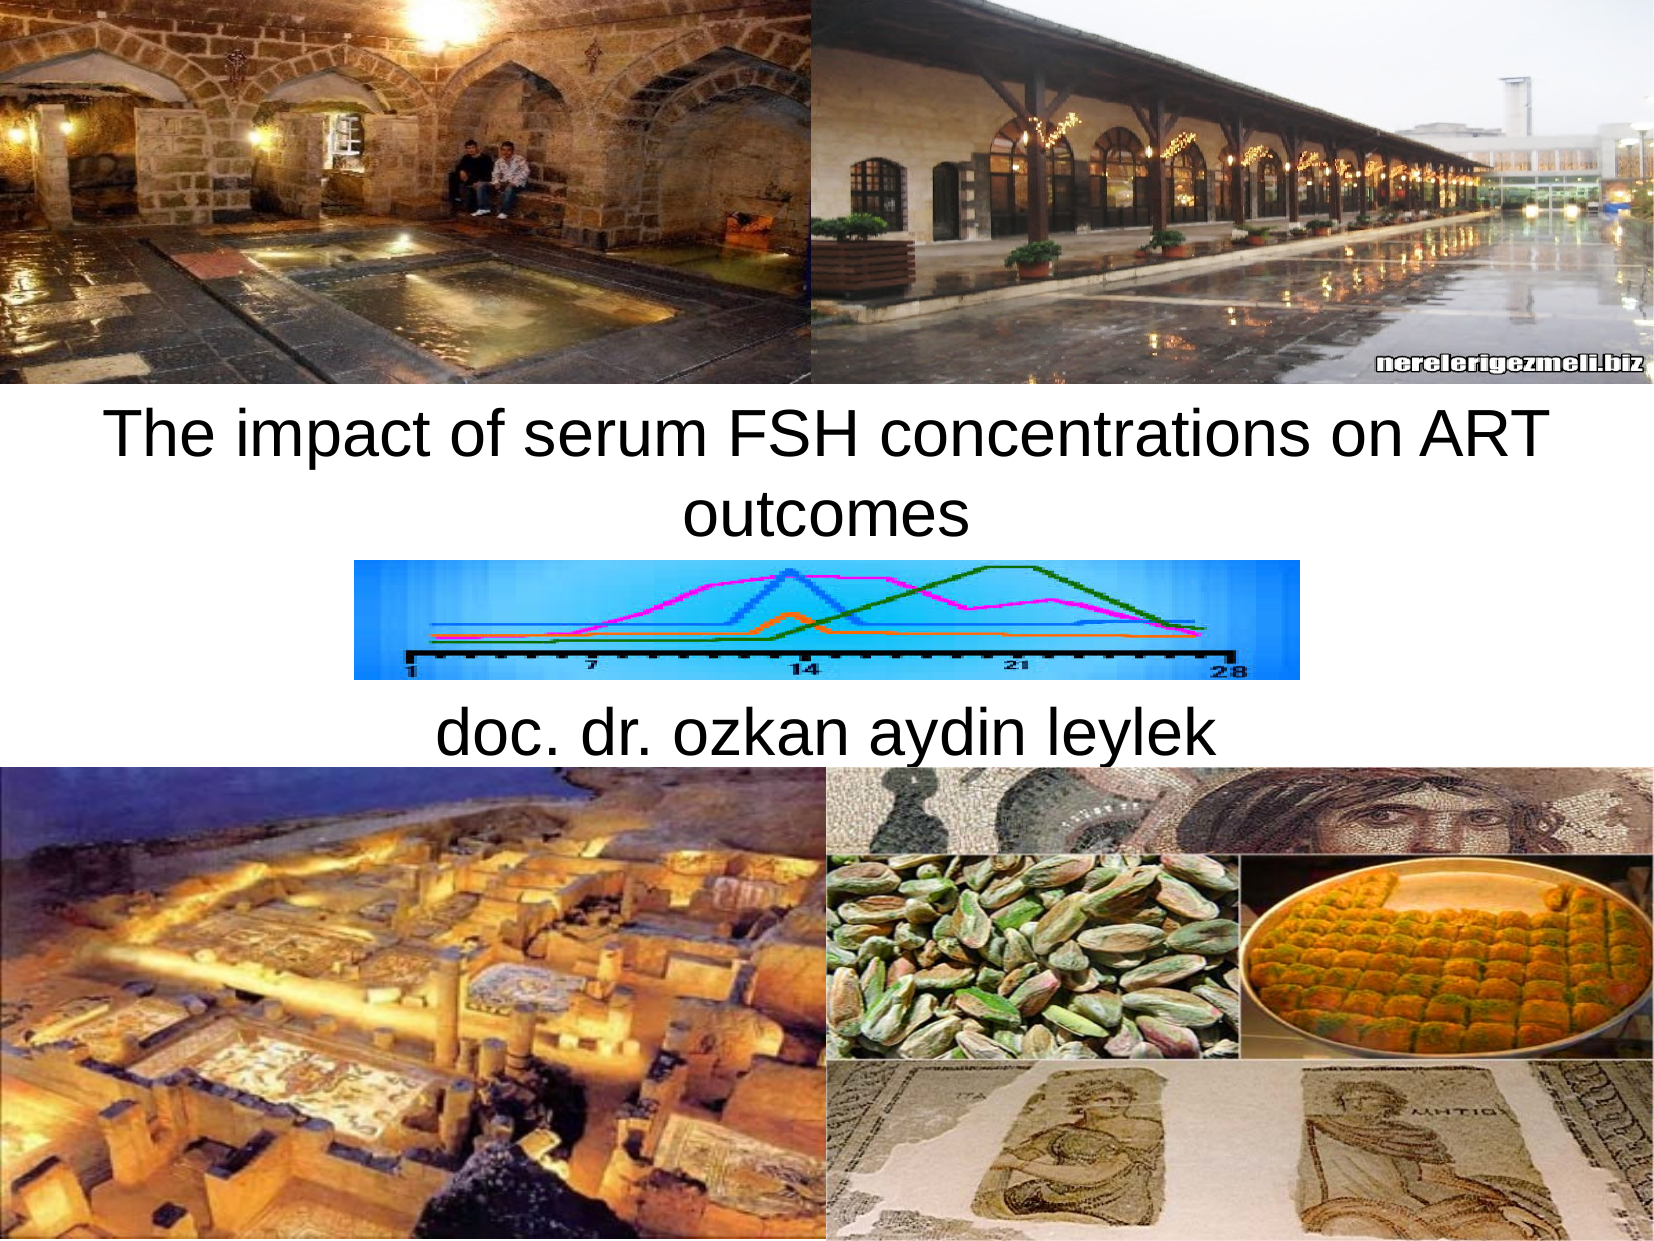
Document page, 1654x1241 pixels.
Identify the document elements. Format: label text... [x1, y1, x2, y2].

picture [354, 561, 1300, 680]
picture [0, 0, 1654, 384]
subtitle The impact of serum FSH concentrations on ART outcomes doc. dr. ozkan aydin leylek [82, 384, 1571, 767]
picture [0, 767, 1654, 1241]
